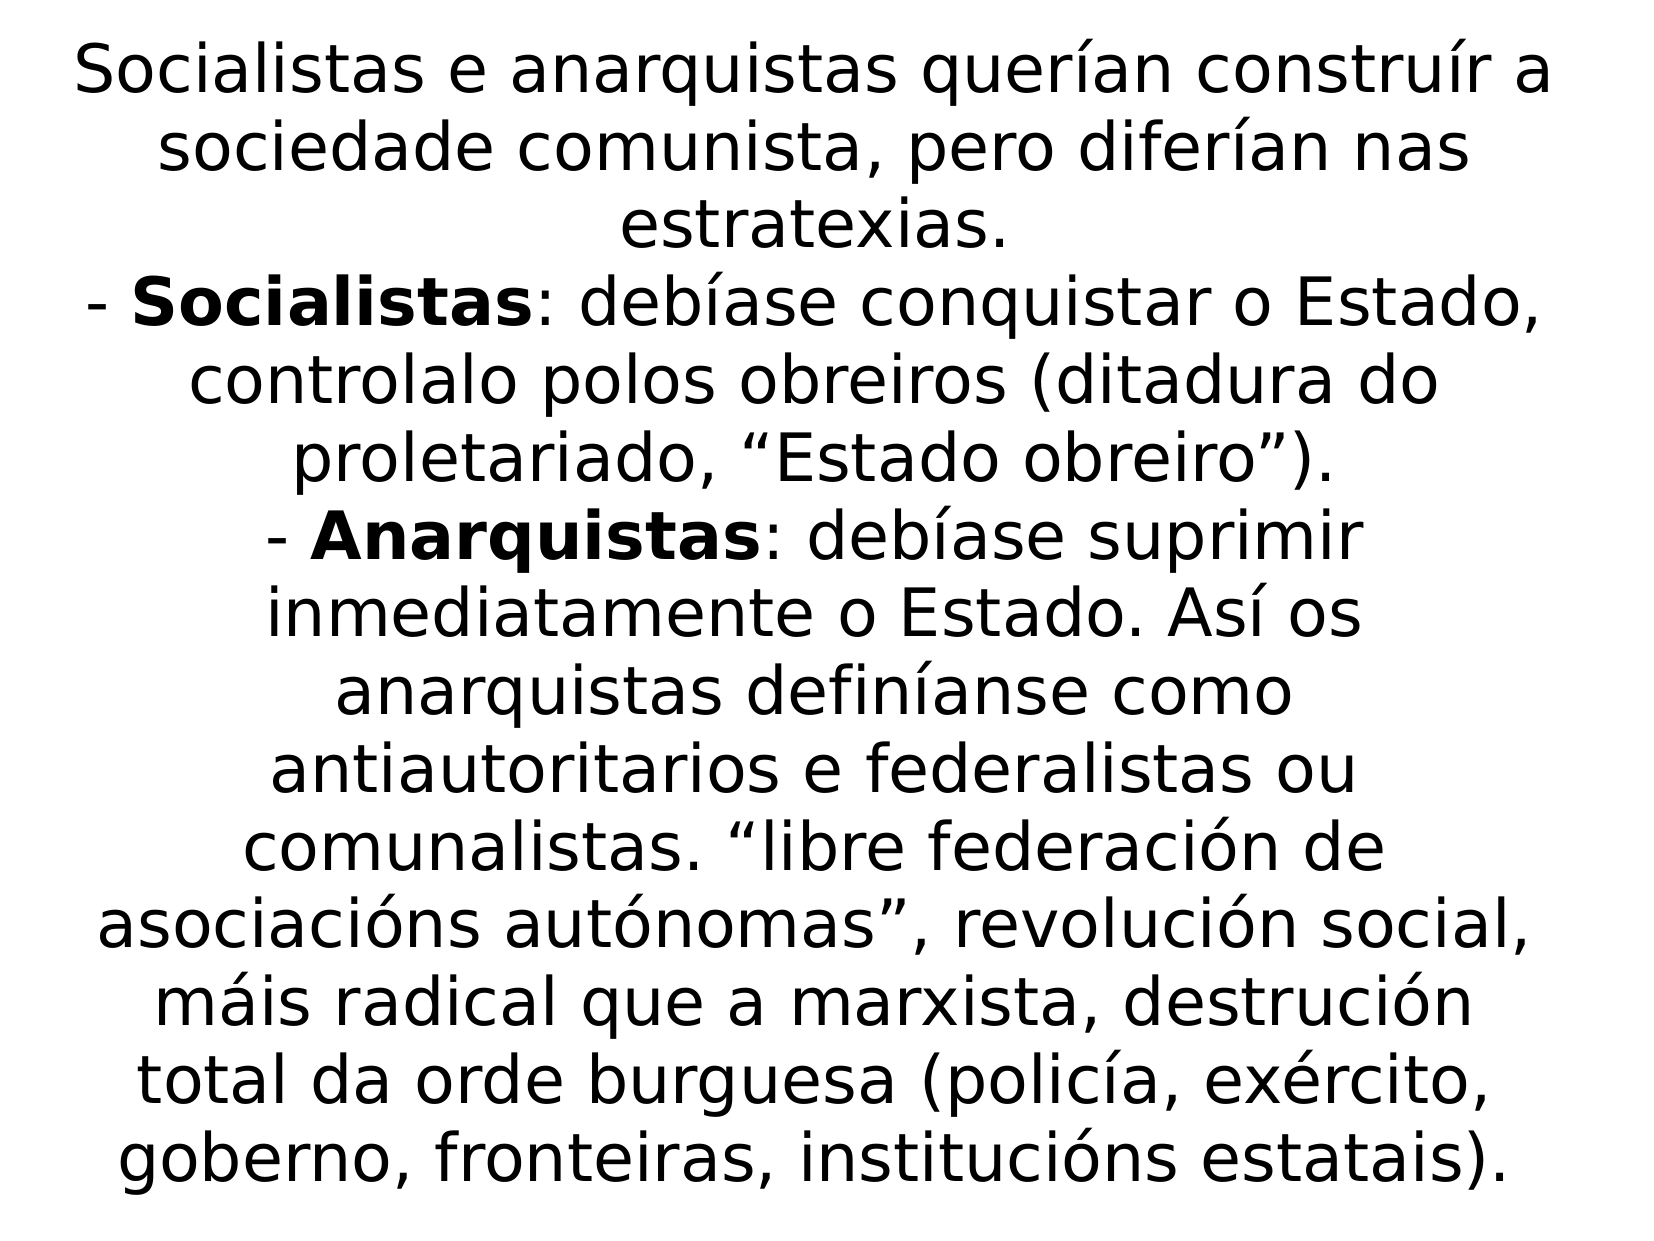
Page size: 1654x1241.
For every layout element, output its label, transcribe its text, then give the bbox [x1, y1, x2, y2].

subtitle Socialistas e anarquistas querían construír a sociedade comunista, pero diferían nas estratexias. - Socialistas: debíase conquistar o Estado, controlalo polos obreiros (ditadura do proletariado, “Estado obreiro”). - Anarquistas: debíase suprimir inmediatamente o Estado. Así os anarquistas definíanse como antiautoritarios e federalistas ou comunalistas. “libre federación de asociacións autónomas”, revolución social, máis radical que a marxista, destrución total da orde burguesa (policía, exército, goberno, fronteiras, institucións estatais). [70, 30, 1560, 1198]
